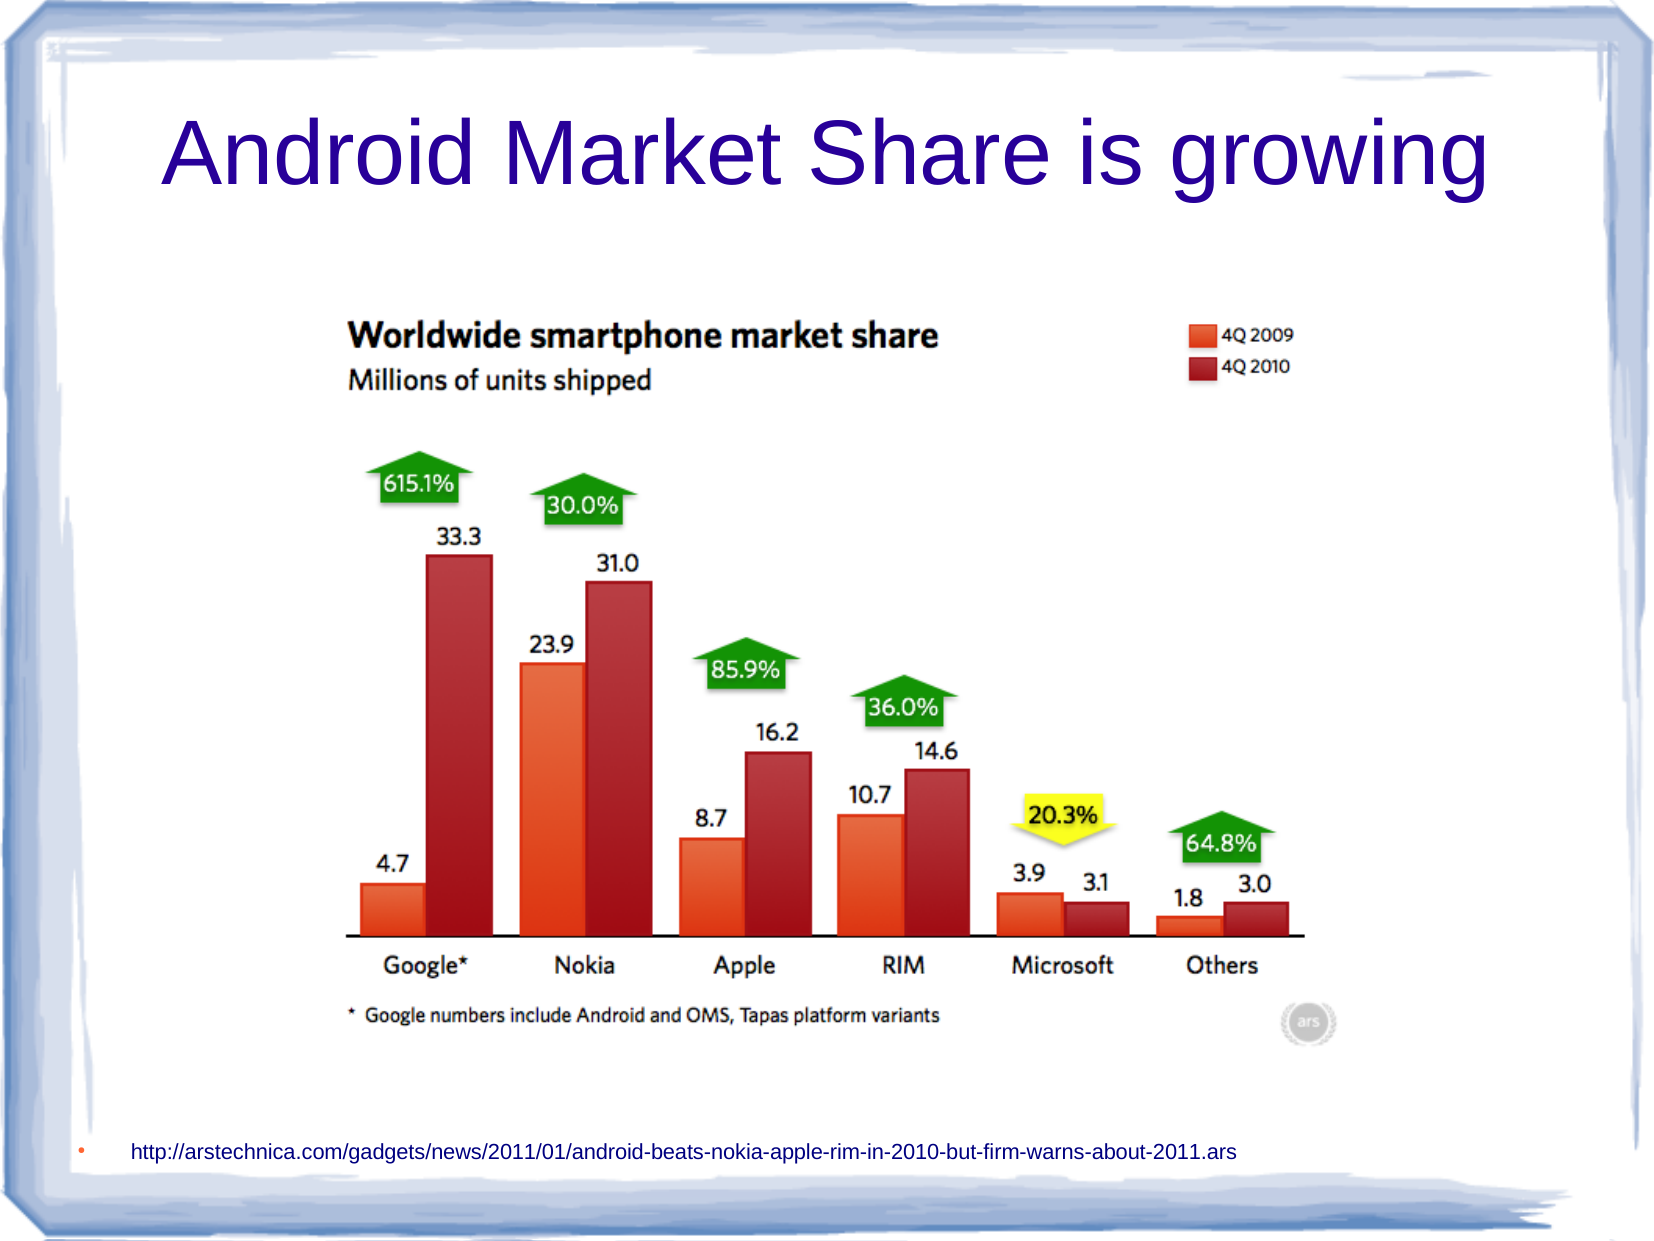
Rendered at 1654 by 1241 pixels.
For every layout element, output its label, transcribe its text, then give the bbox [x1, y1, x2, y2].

title Android Market Share is growing [82, 49, 1571, 257]
picture [0, 0, 1654, 1241]
list http://arstechnica.com/gadgets/news/2011/01/android-beats-nokia-apple-rim-in-2010-but-firm-warns-about-2011.ars [60, 1139, 1513, 1241]
